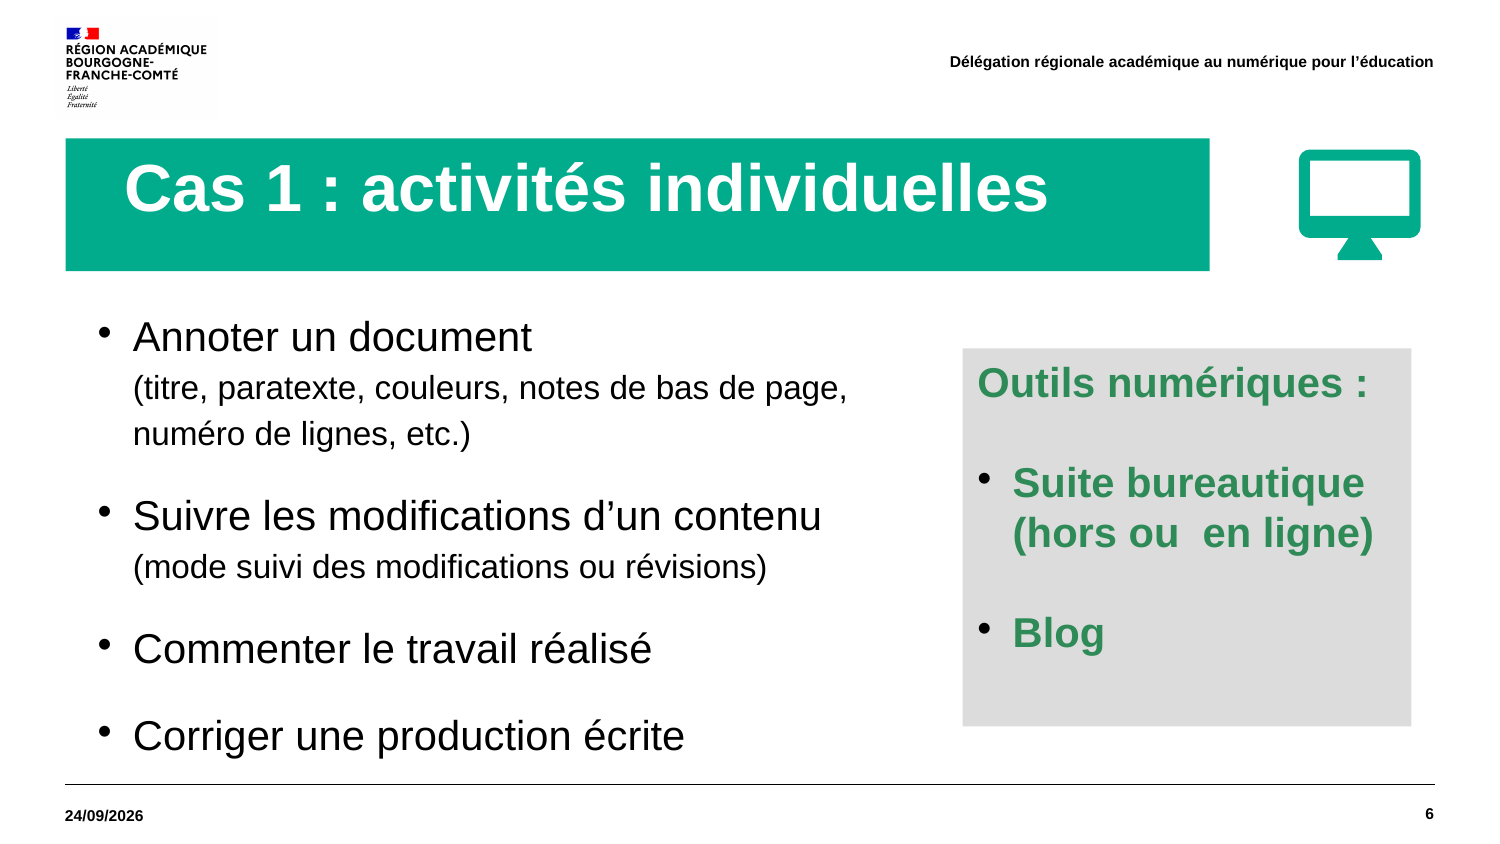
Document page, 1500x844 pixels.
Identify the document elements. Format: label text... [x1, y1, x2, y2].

text_box Délégation régionale académique au numérique pour l’éducation [470, 32, 1434, 90]
picture [55, 16, 218, 119]
text_box Cas 1 : activités individuelles [65, 138, 1210, 272]
text_box Outils numériques : Suite bureautique (hors ou en ligne) Blog [962, 348, 1412, 727]
text_box 03/02/2022 [64, 786, 83, 843]
text_box <numéro> [1333, 784, 1434, 843]
text_box Annoter un document (titre, paratexte, couleurs, notes de bas de page, numéro de lignes, etc.) Suivre les modifications d’un contenu (mode suivi des modifications ou révisions) Commenter le travail réalisé Corriger une production écrite [83, 295, 1333, 844]
